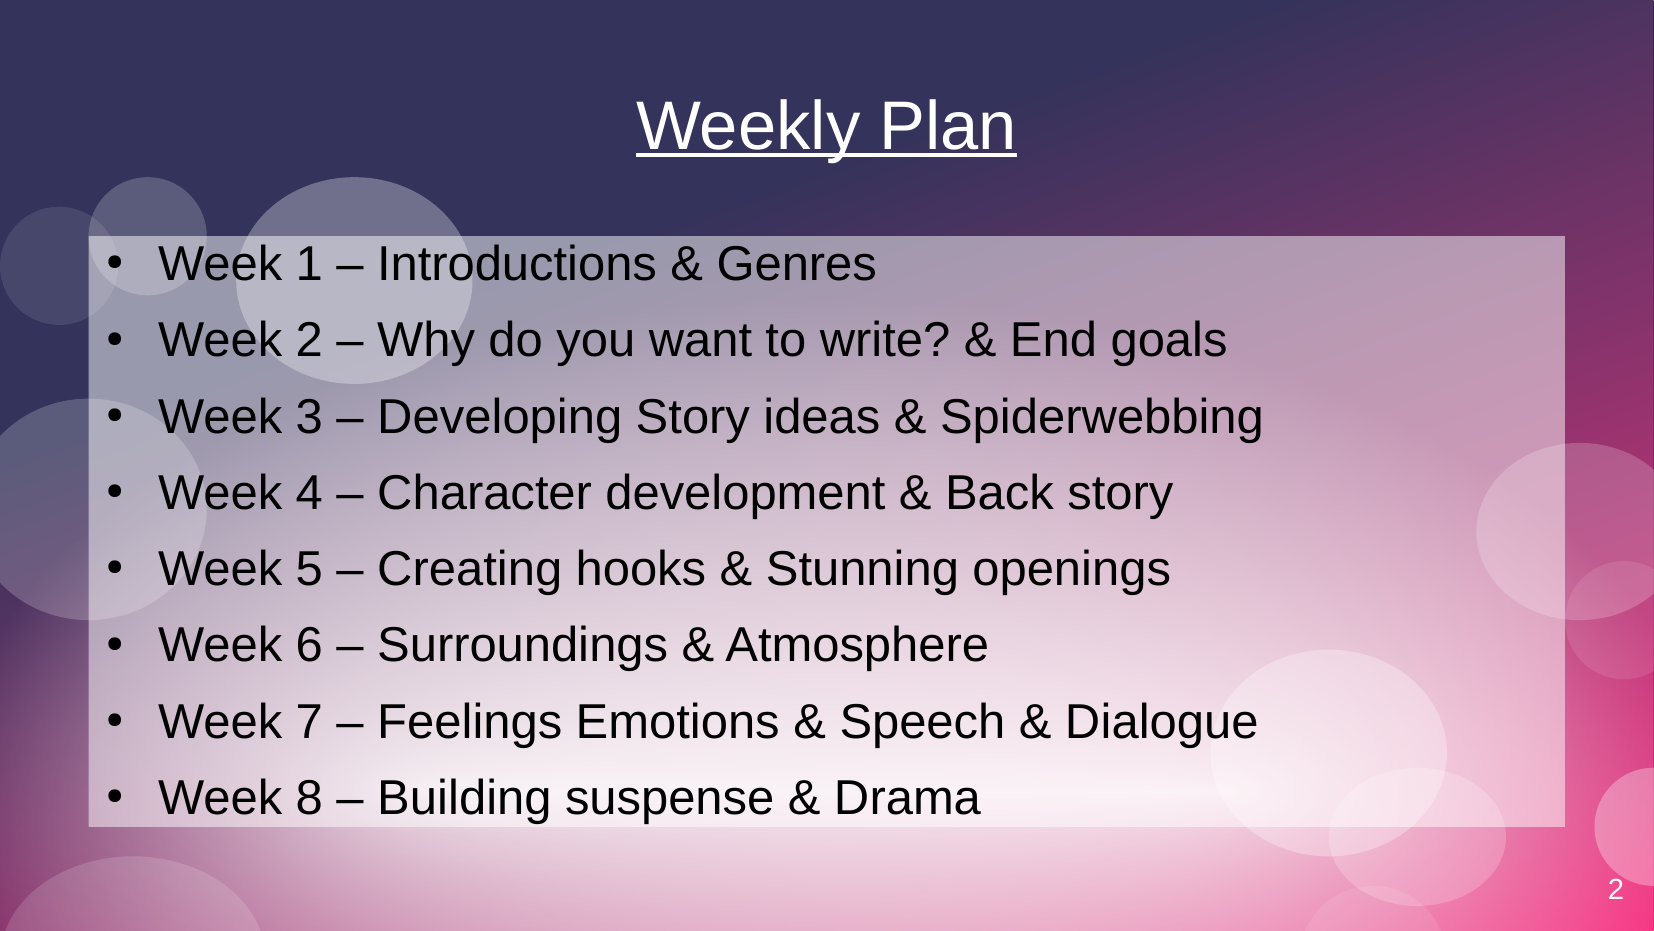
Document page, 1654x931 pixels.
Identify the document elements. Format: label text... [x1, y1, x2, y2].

list Week 1 – Introductions & Genres Week 2 – Why do you want to write? & End goals Week 3 – Developing Story ideas & Spiderwebbing Week 4 – Character development & Back story Week 5 – Creating hooks & Stunning openings Week 6 – Surroundings & Atmosphere Week 7 – Feelings Emotions & Speech & Dialogue Week 8 – Building suspense & Drama [88, 236, 1565, 827]
title Weekly Plan [88, 44, 1565, 207]
